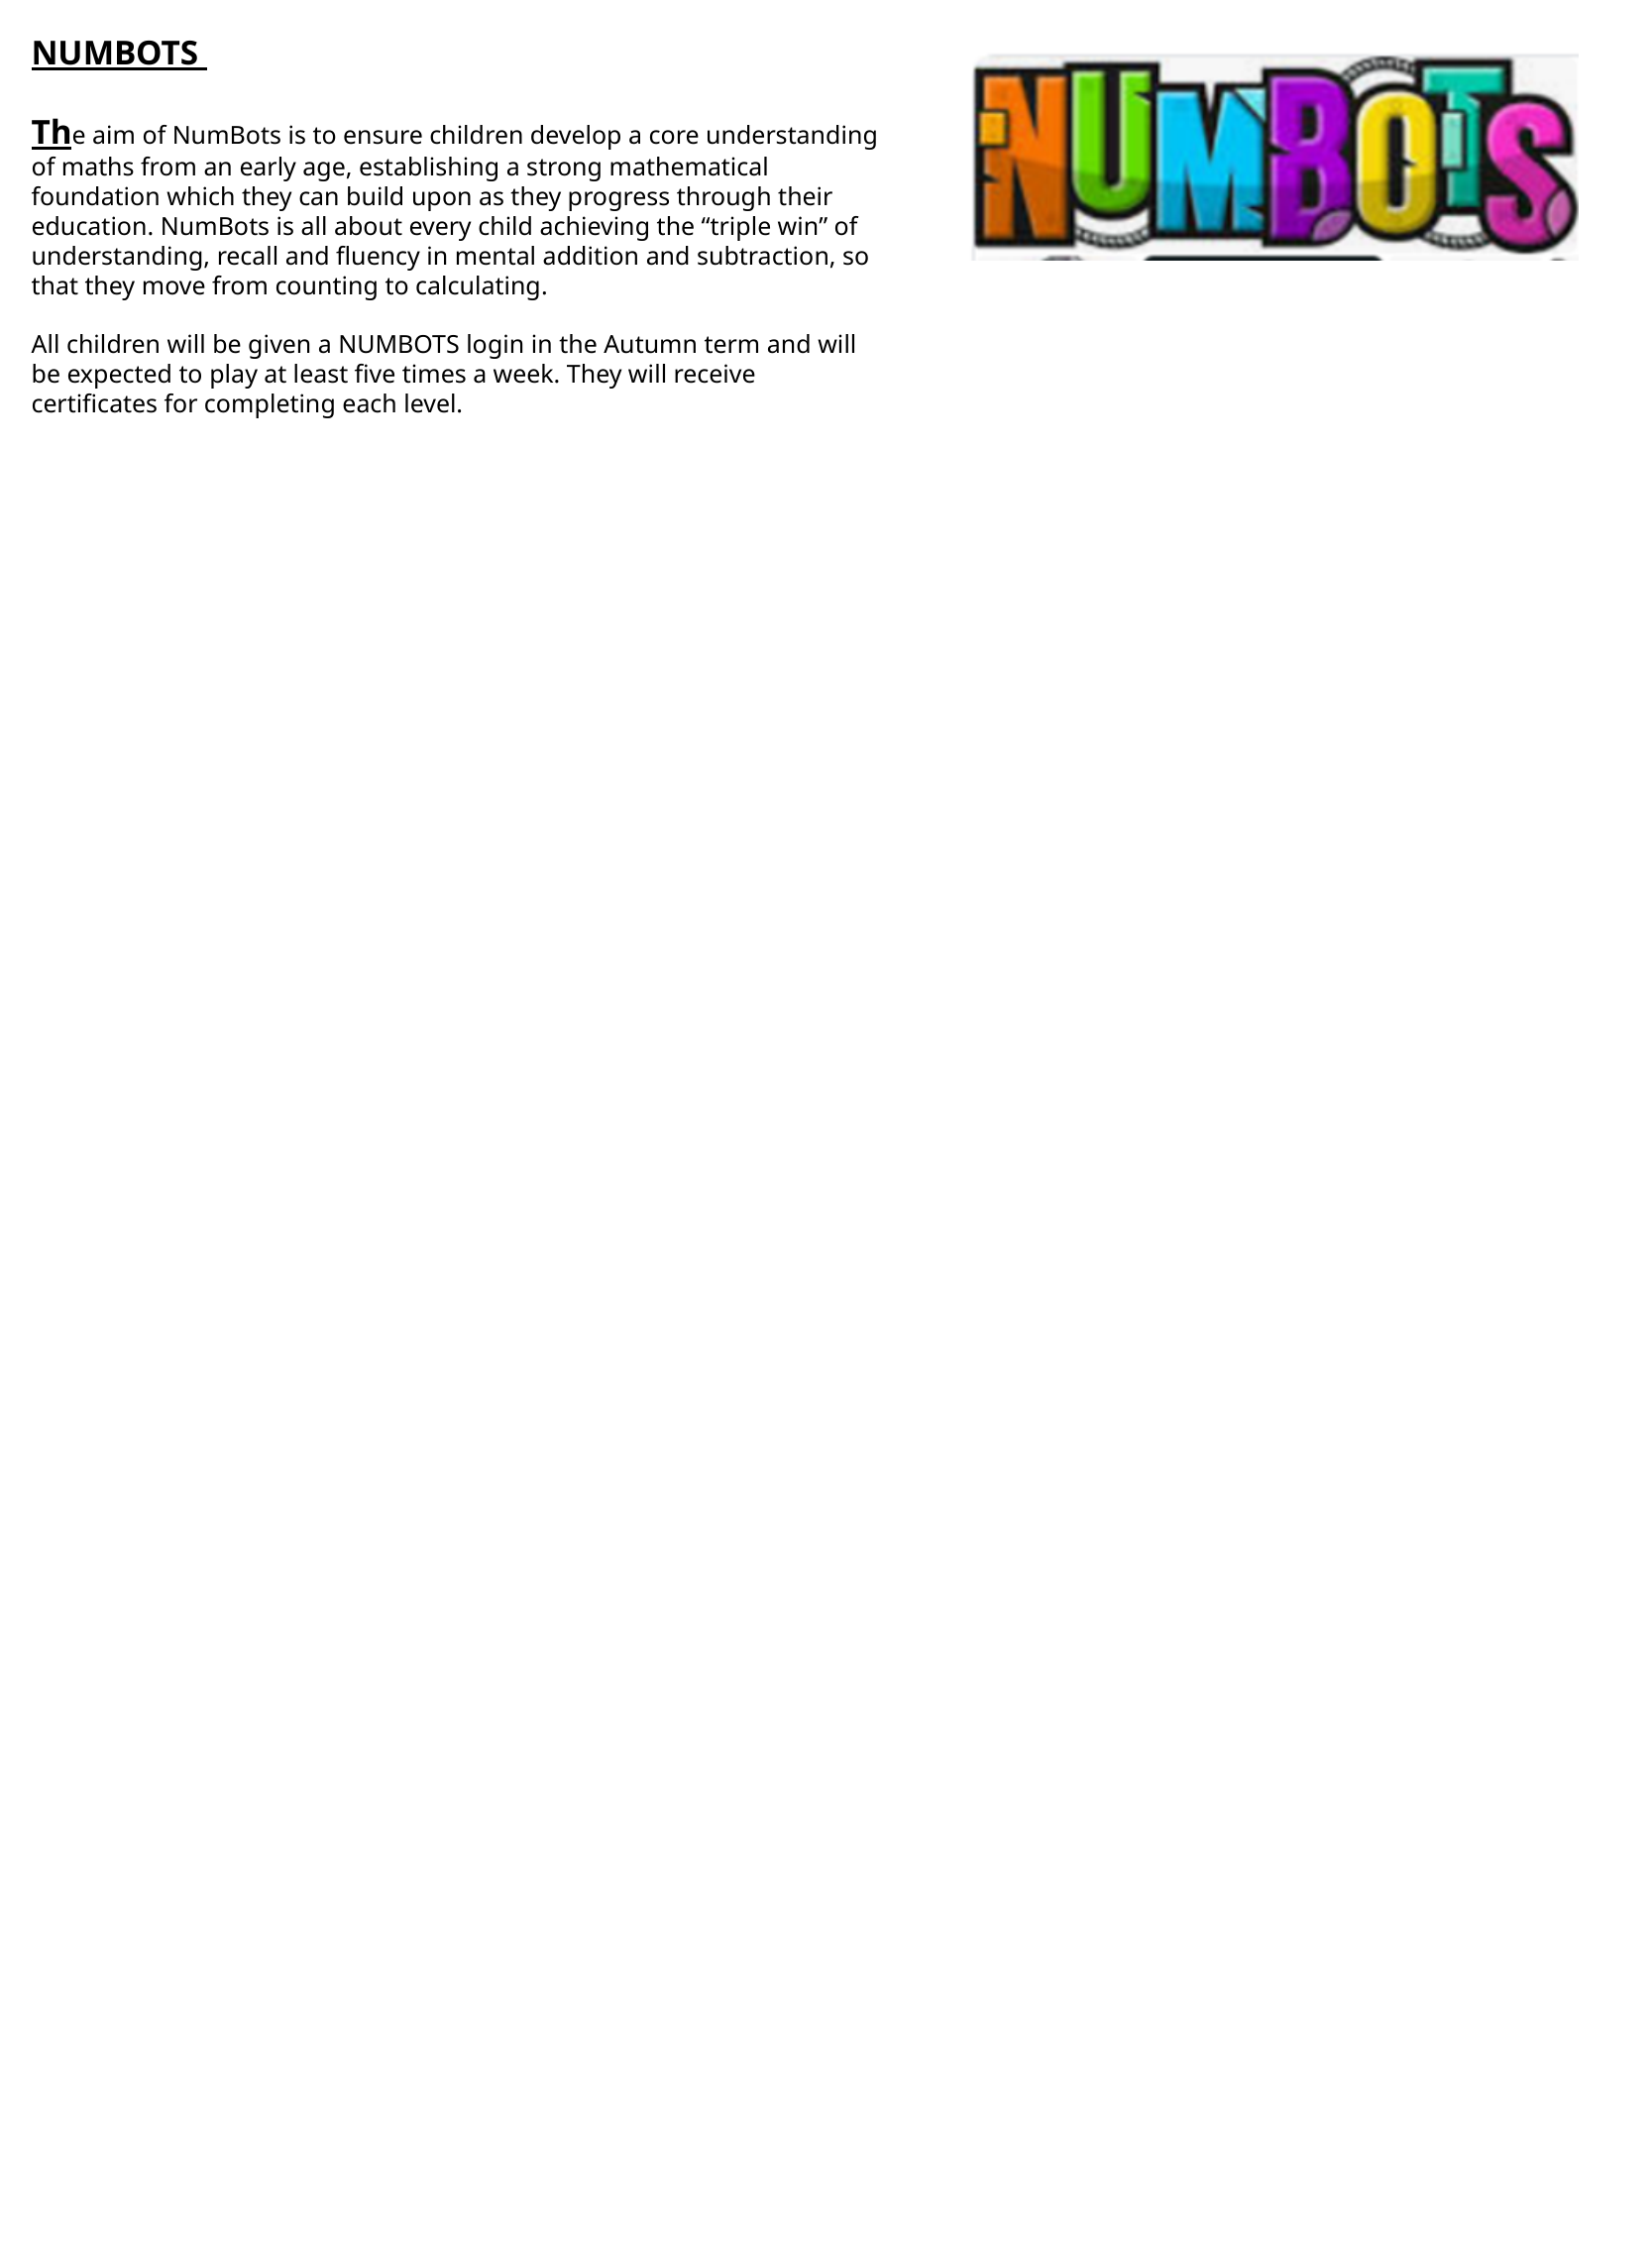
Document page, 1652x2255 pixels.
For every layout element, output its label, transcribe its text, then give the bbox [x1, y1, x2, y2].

text_box NUMBOTS The aim of NumBots is to ensure children develop a core understanding of maths from an early age, establishing a strong mathematical foundation which they can build upon as they progress through their education. NumBots is all about every child achieving the “triple win” of understanding, recall and fluency in mental addition and subtraction, so that they move from counting to calculating. All children will be given a NUMBOTS login in the Autumn term and will be expected to play at least five times a week. They will receive certificates for completing each level. [16, 24, 905, 430]
picture [945, 41, 1579, 261]
